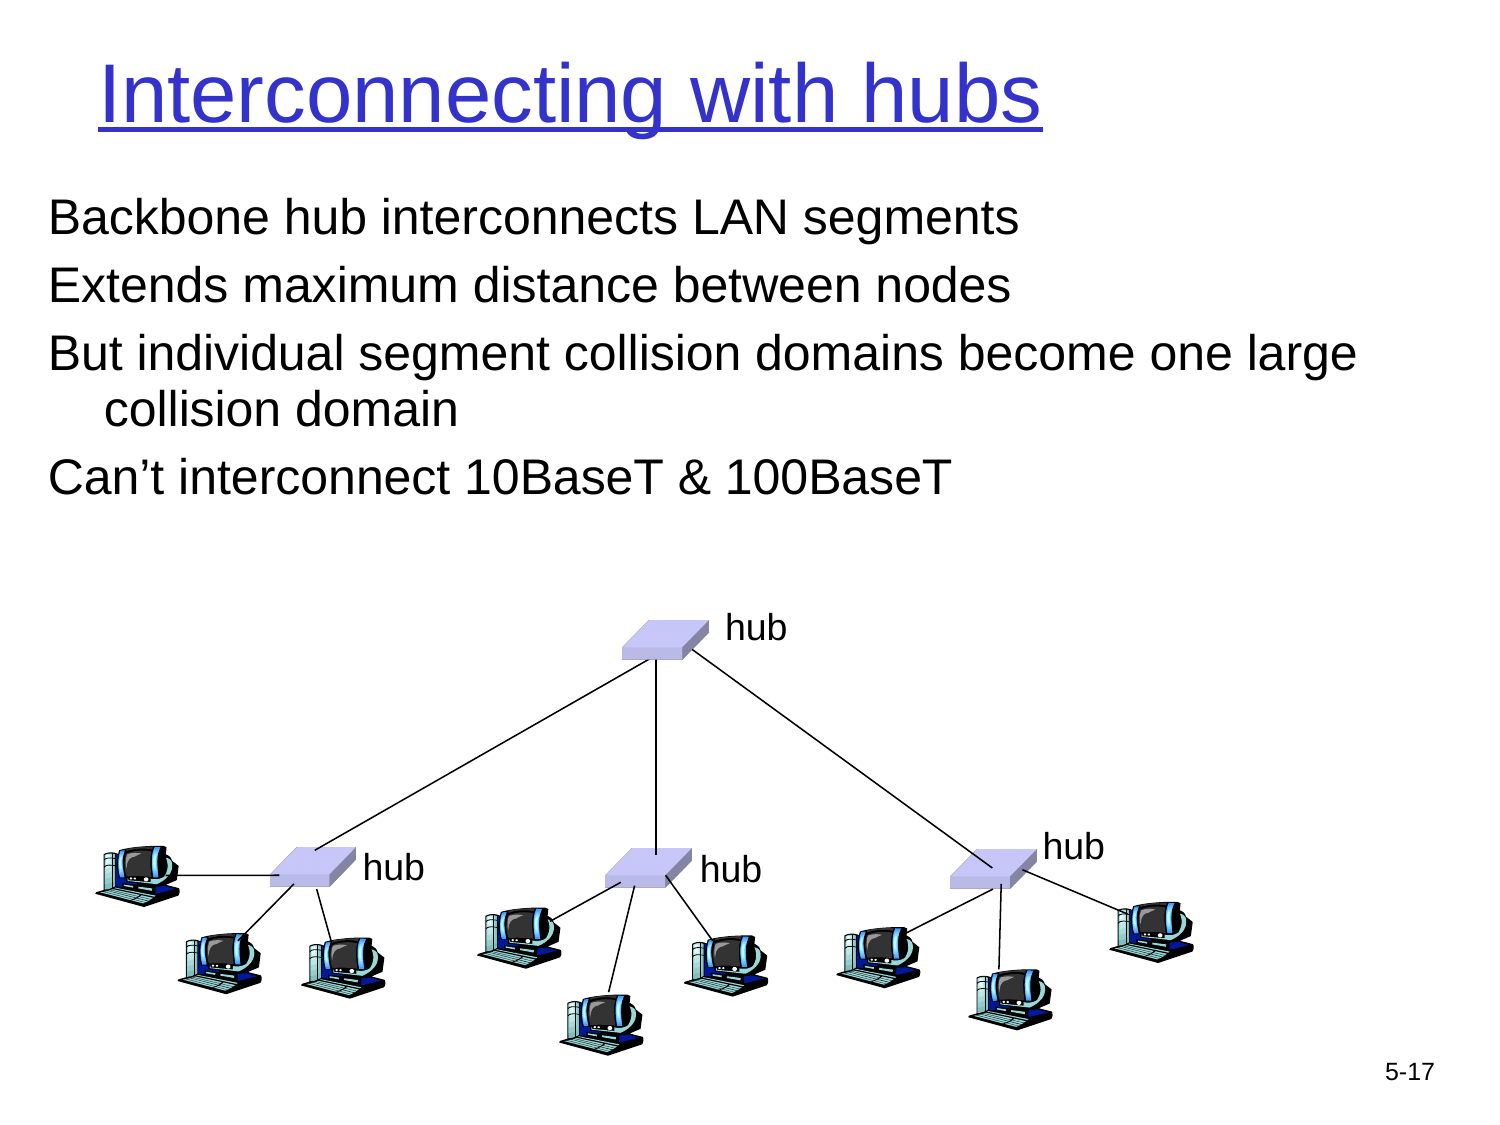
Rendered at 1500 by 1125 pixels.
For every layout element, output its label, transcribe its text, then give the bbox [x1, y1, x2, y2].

picture [301, 936, 387, 999]
text_box hub [1027, 817, 1120, 875]
picture [559, 994, 645, 1056]
text_box [270, 847, 347, 886]
picture [836, 926, 922, 989]
picture [477, 907, 563, 969]
text_box hub [685, 840, 778, 898]
picture [683, 934, 770, 997]
picture [968, 968, 1054, 1031]
picture [1109, 901, 1196, 964]
title Interconnecting with hubs [83, 0, 1359, 181]
list Backbone hub interconnects LAN segments Extends maximum distance between nodes But individual segment collision domains become one large collision domain Can’t interconnect 10BaseT & 100BaseT [33, 181, 1409, 513]
text_box [605, 848, 685, 887]
text_box [950, 849, 1027, 888]
picture [95, 845, 182, 908]
text_box [622, 620, 708, 660]
text_box hub [710, 598, 803, 657]
picture [177, 932, 264, 995]
text_box hub [347, 838, 444, 897]
